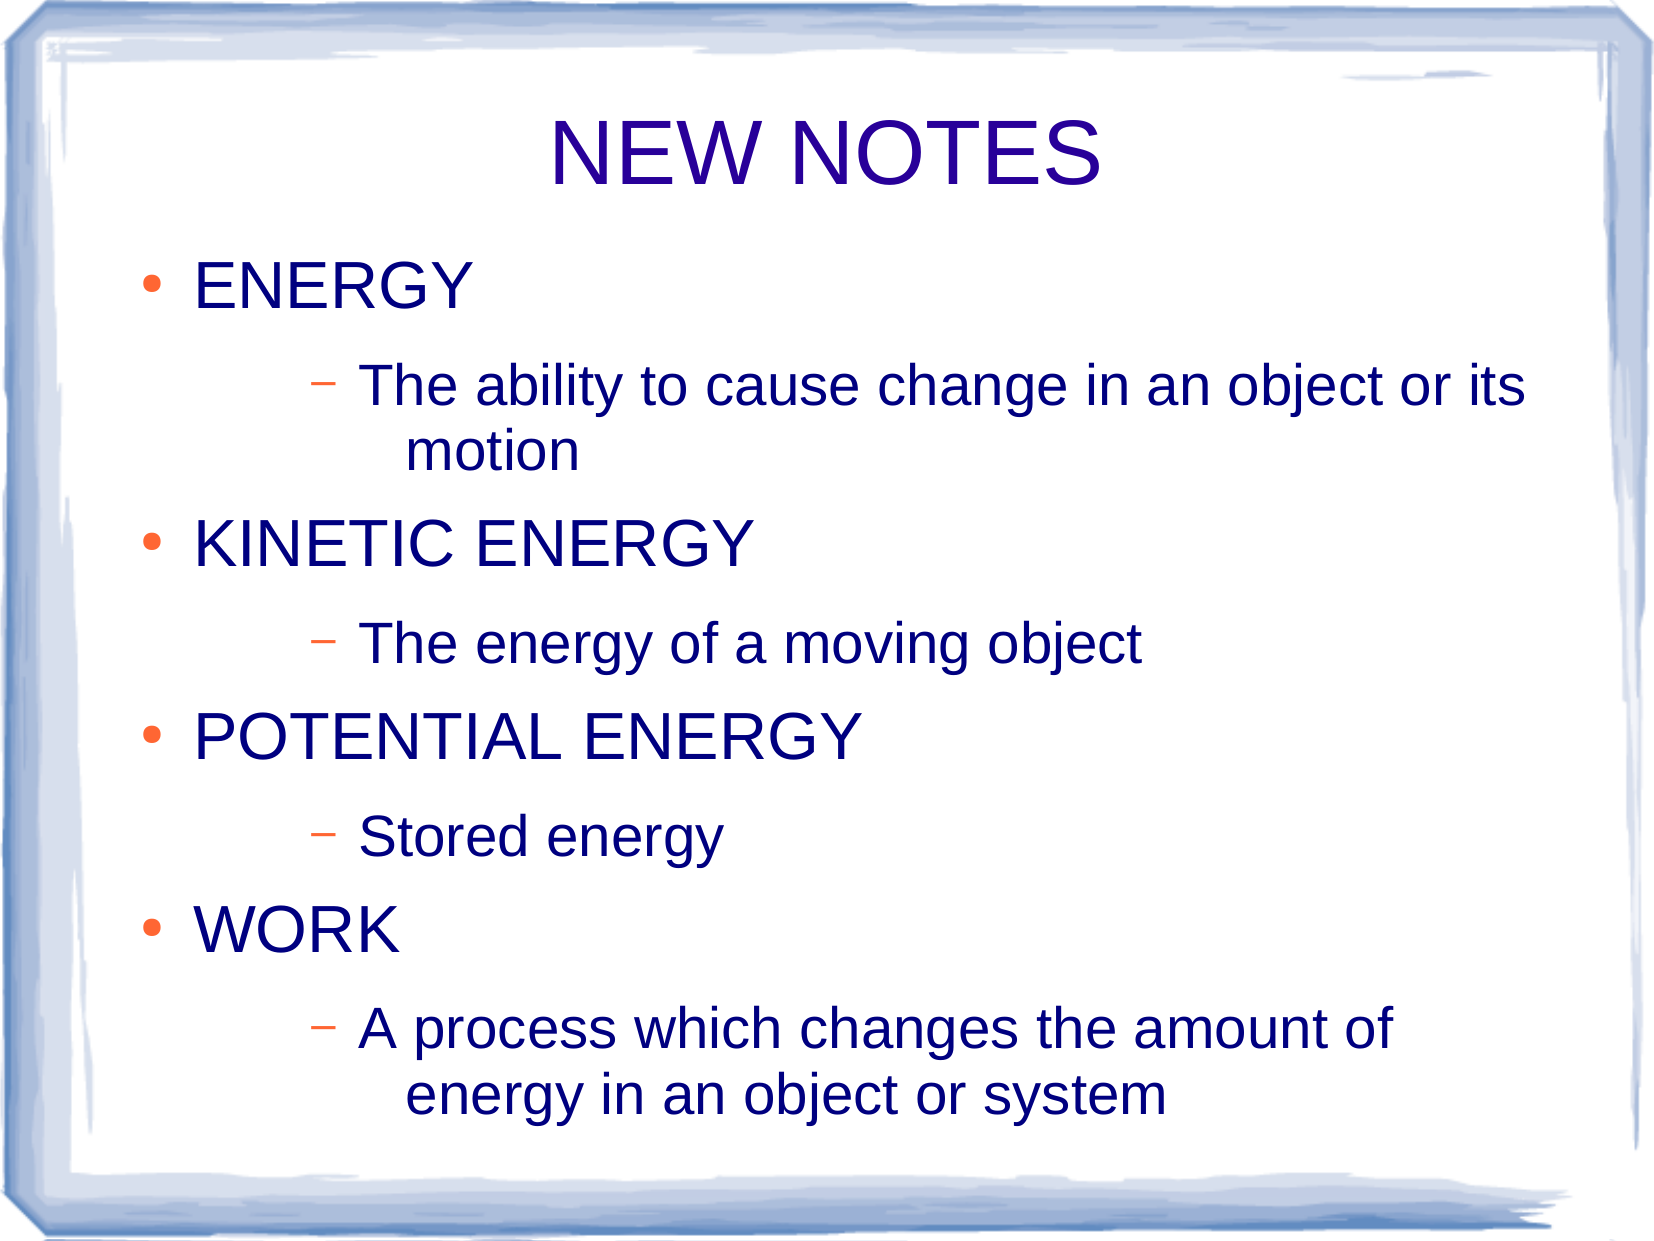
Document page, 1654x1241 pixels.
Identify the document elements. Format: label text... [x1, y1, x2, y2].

list ENERGY The ability to cause change in an object or its motion KINETIC ENERGY The energy of a moving object POTENTIAL ENERGY Stored energy WORK A process which changes the amount of energy in an object or system [122, 248, 1576, 1126]
picture [0, 0, 1654, 1241]
title NEW NOTES [82, 56, 1571, 250]
